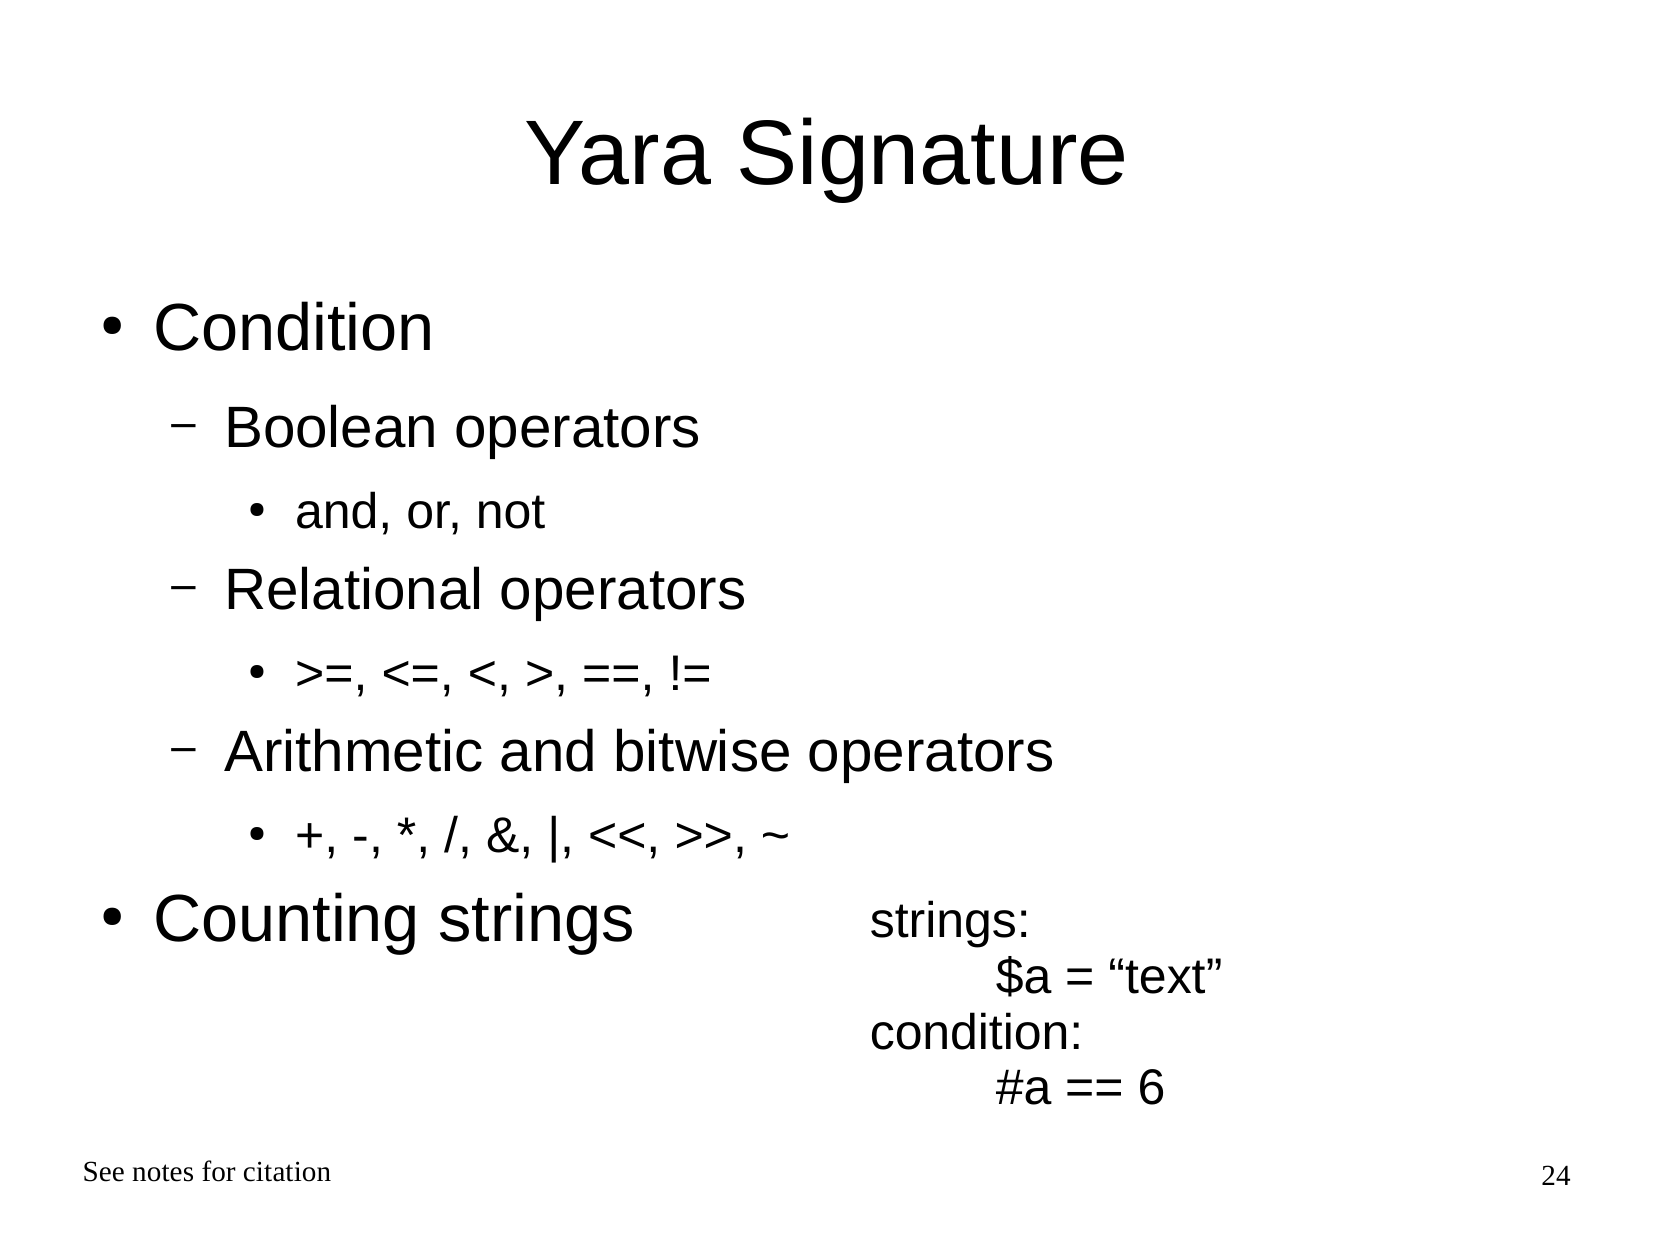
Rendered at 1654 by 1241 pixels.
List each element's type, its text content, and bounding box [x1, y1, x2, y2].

list Condition Boolean operators and, or, not Relational operators >=, <=, <, >, ==, != Arithmetic and bitwise operators +, -, *, /, &, |, <<, >>, ~ Counting strings [82, 290, 1576, 1141]
text_box strings: $a = “text” condition: #a == 6 [855, 885, 1426, 1156]
title Yara Signature [82, 49, 1571, 257]
